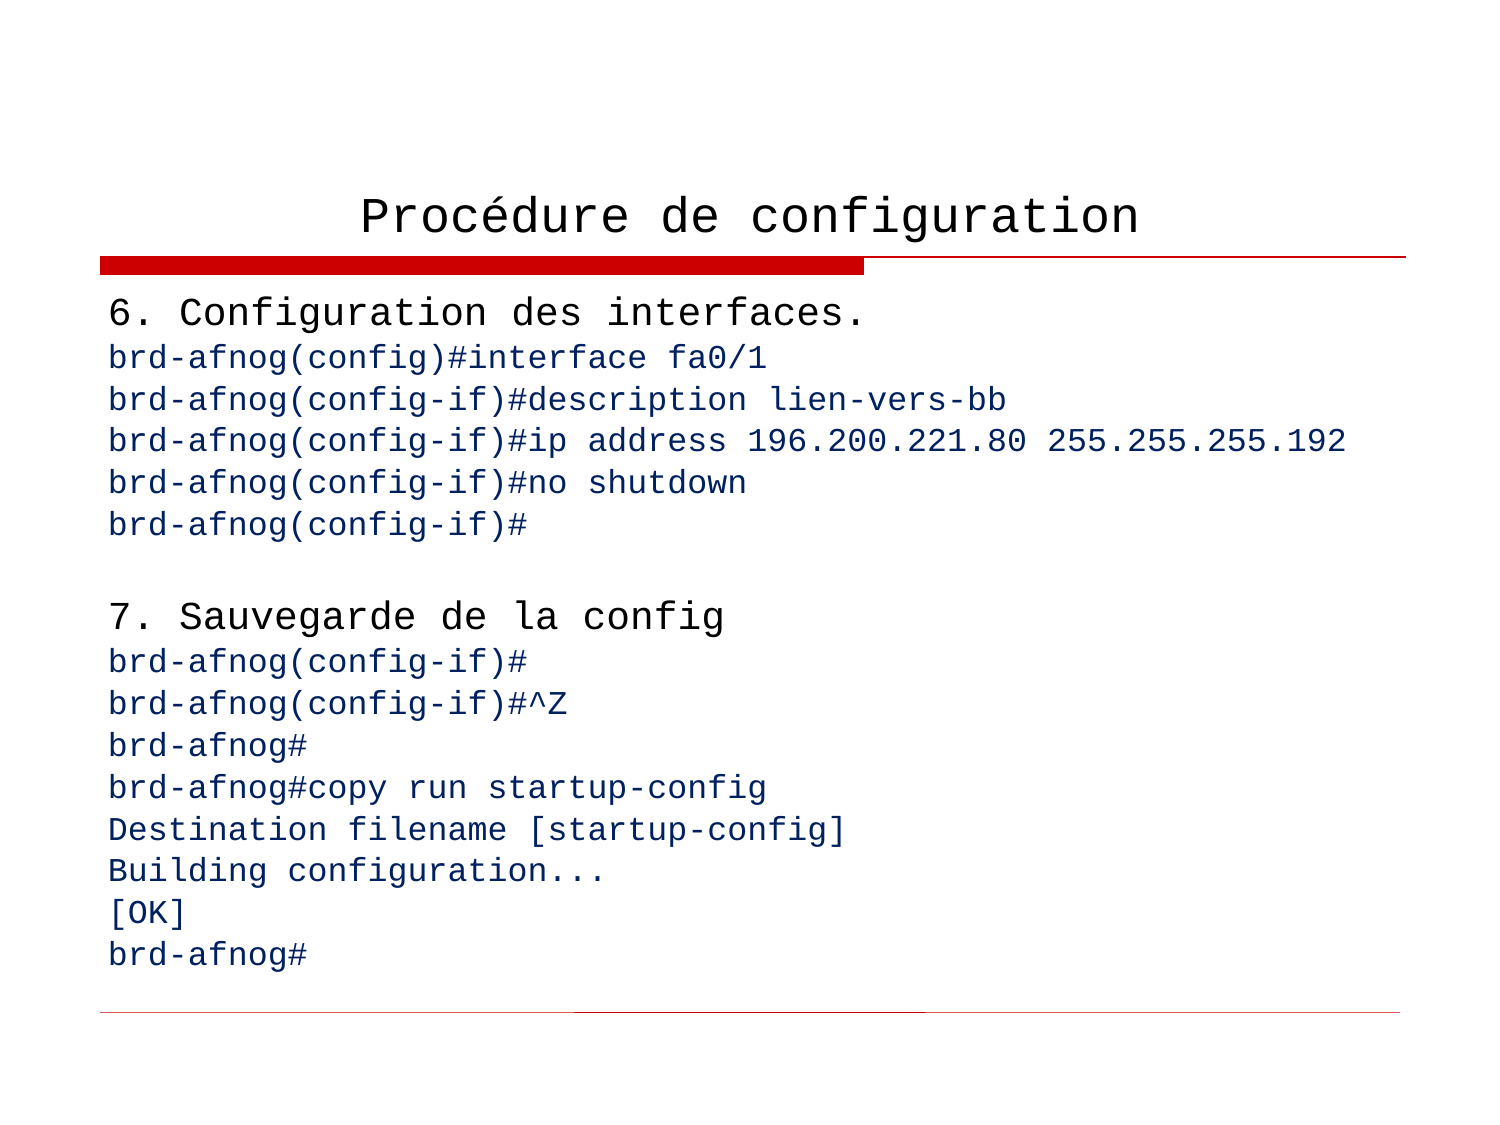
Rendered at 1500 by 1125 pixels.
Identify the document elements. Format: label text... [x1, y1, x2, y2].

title Procédure de configuration [94, 50, 1407, 250]
list 6. Configuration des interfaces. brd-afnog(config)#interface fa0/1 brd-afnog(config-if)#description lien-vers-bb brd-afnog(config-if)#ip address 196.200.221.80 255.255.255.192 brd-afnog(config-if)#no shutdown brd-afnog(config-if)# 7. Sauvegarde de la config brd-afnog(config-if)# brd-afnog(config-if)#^Z brd-afnog# brd-afnog#copy run startup-config Destination filename [startup-config] Building configuration... [OK] brd-afnog# [92, 287, 1406, 1039]
